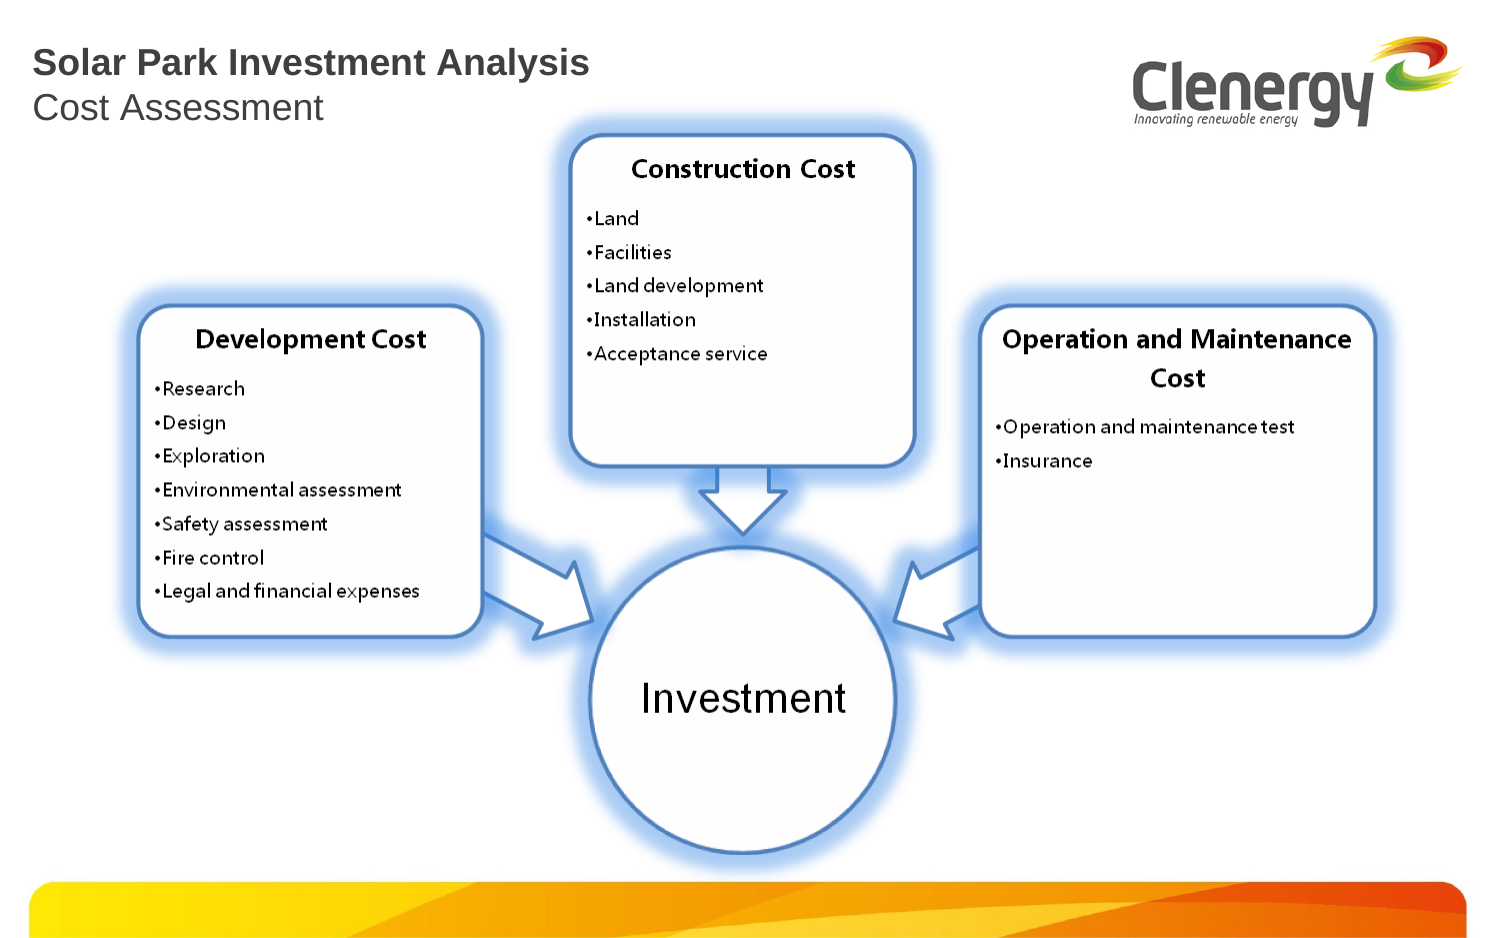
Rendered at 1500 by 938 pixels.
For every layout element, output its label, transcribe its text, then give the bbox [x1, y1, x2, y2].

picture [0, 0, 1500, 938]
text_box Solar Park Investment Analysis Cost Assessment [17, 30, 1359, 136]
